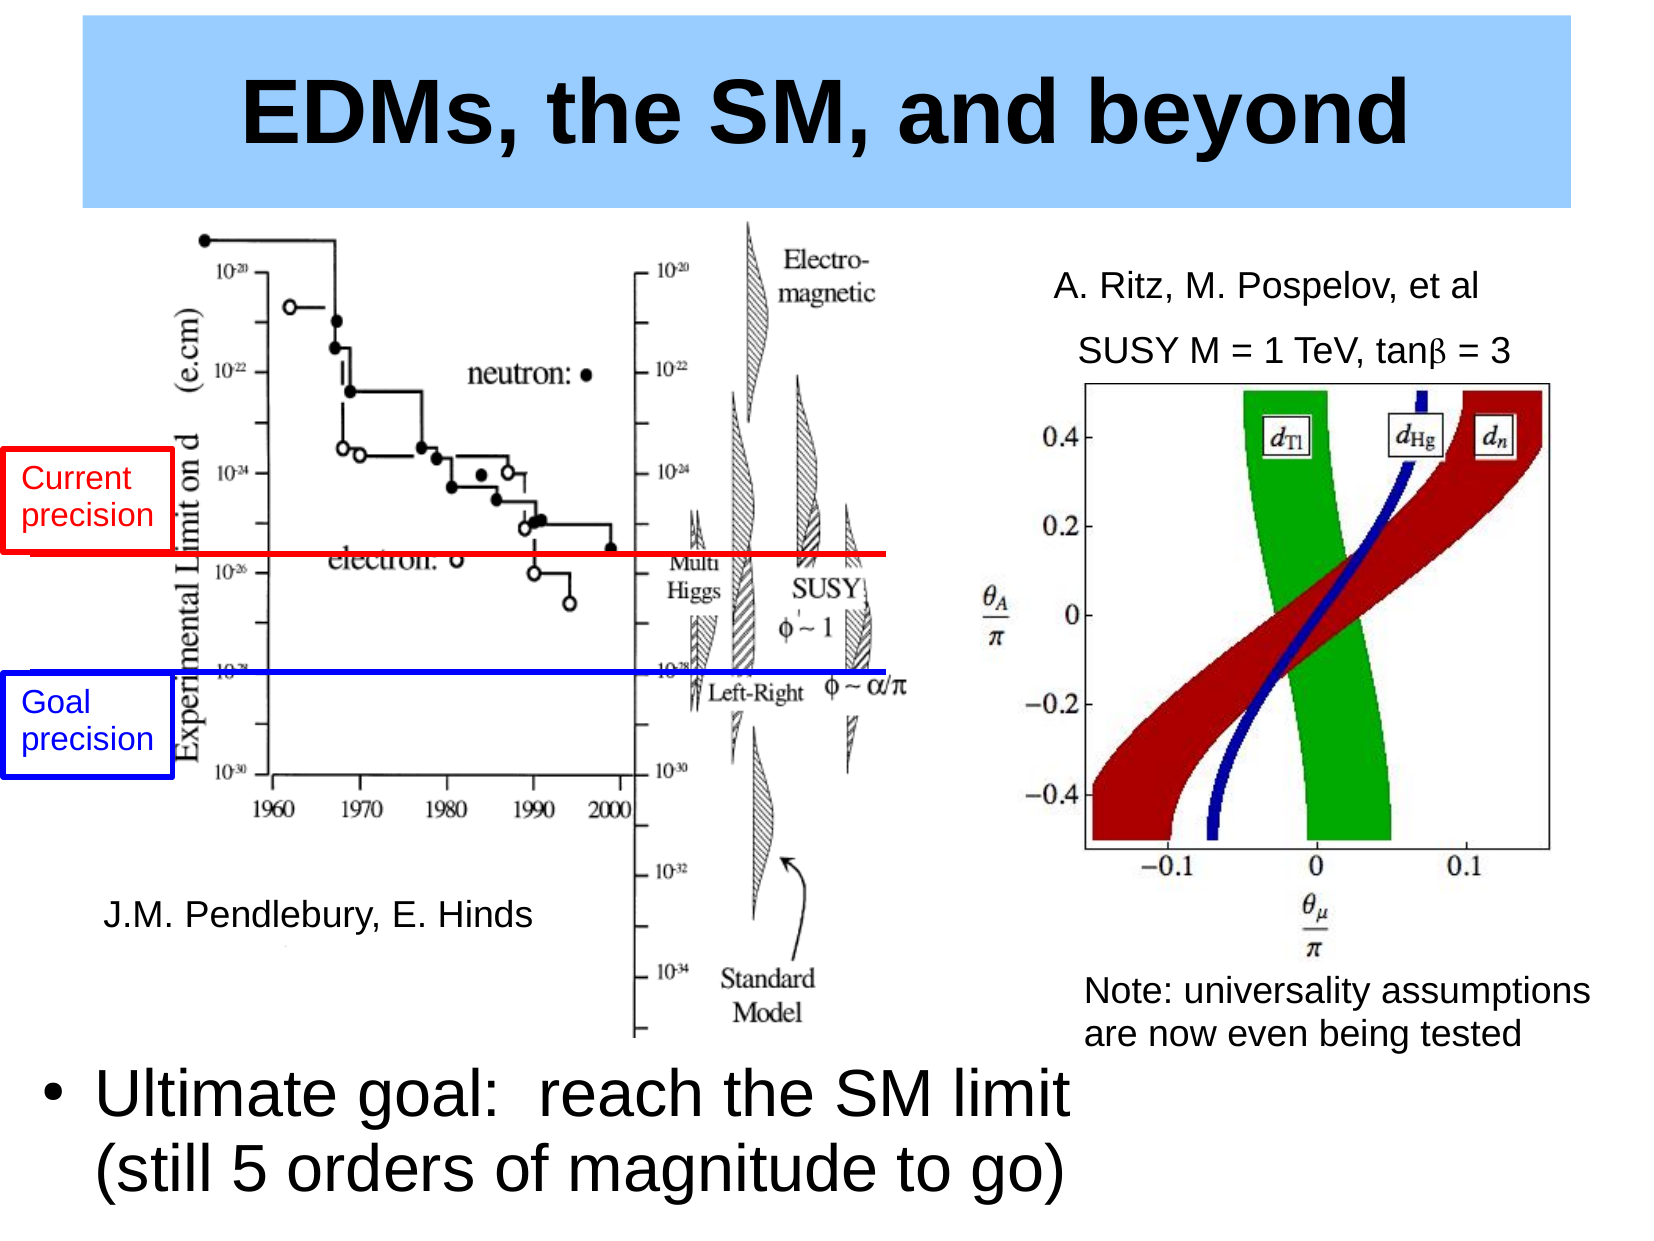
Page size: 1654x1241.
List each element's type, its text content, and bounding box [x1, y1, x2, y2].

text_box Goal precision [3, 673, 173, 777]
picture [980, 383, 1552, 963]
title EDMs, the SM, and beyond [82, 15, 1571, 208]
text_box A. Ritz, M. Pospelov, et al [1038, 257, 1495, 319]
text_box SUSY M = 1 TeV, tan = 3 [1062, 322, 1530, 384]
text_box Note: universality assumptions are now even being tested [1068, 962, 1654, 1071]
text_box Current precision [3, 448, 173, 553]
text_box J.M. Pendlebury, E. Hinds [88, 885, 549, 948]
list Ultimate goal: reach the SM limit (still 5 orders of magnitude to go) [23, 1055, 1087, 1223]
picture [163, 208, 916, 1038]
